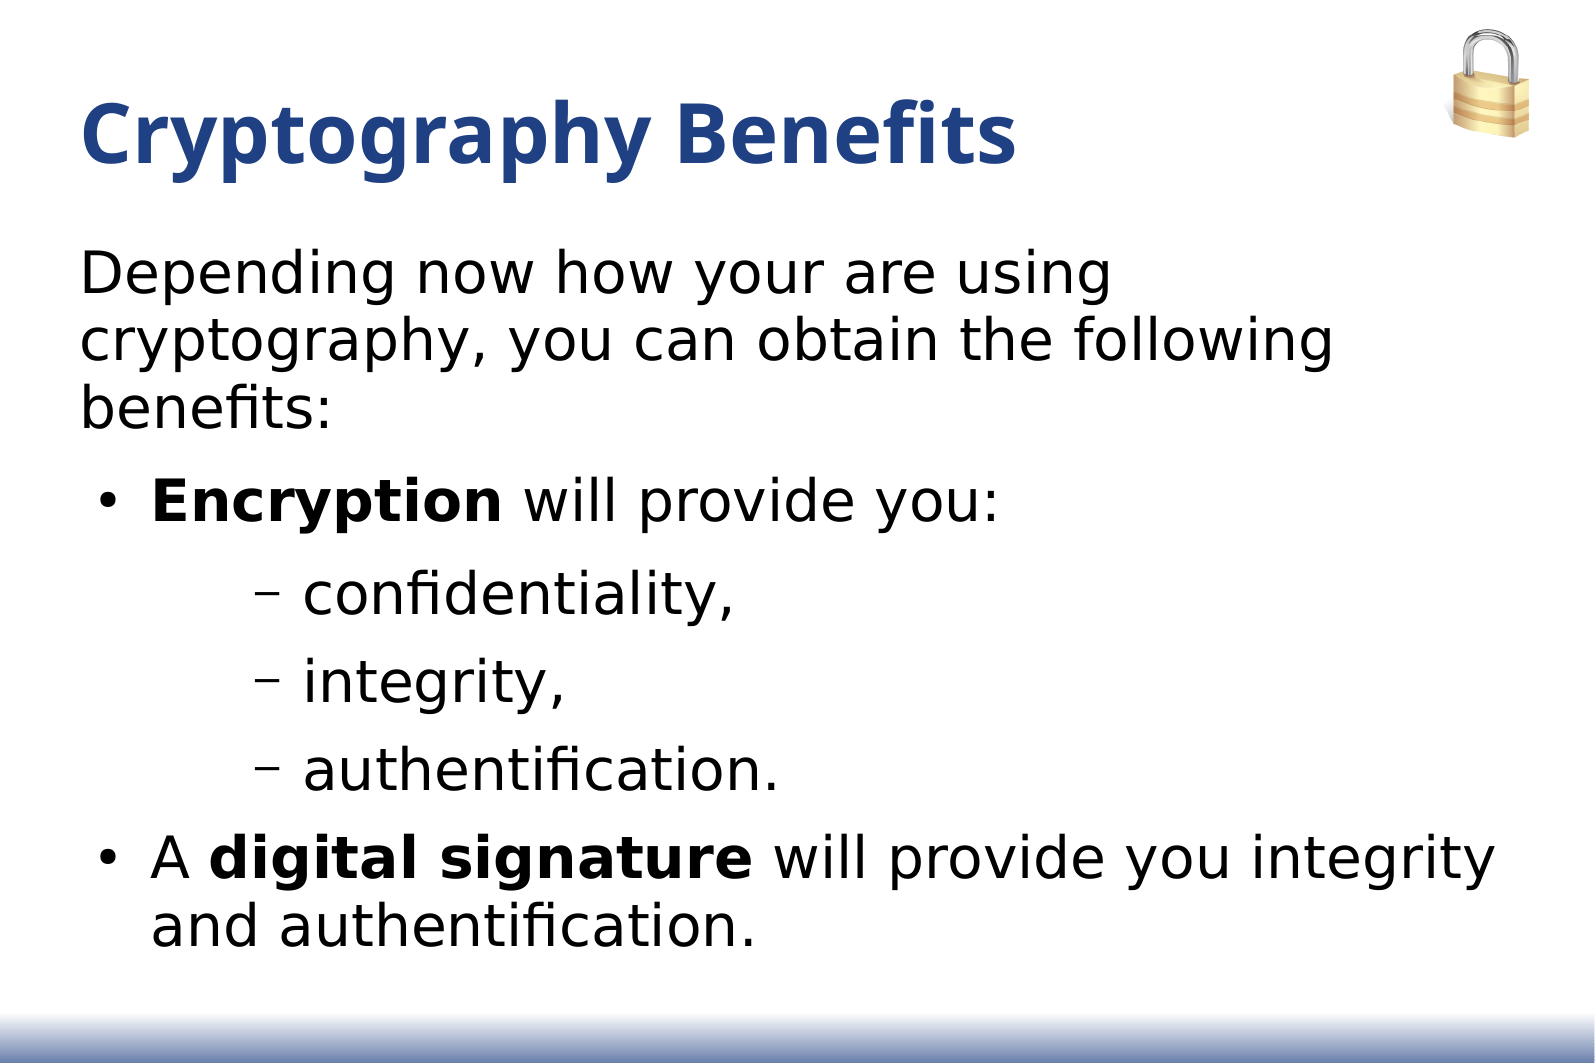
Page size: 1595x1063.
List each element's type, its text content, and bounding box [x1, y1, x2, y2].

picture [1423, 25, 1555, 142]
title Cryptography Benefits [79, 42, 1515, 220]
list Depending now how your are using cryptography, you can obtain the following benefits: Encryption will provide you: confidentiality, integrity, authentification. A digital signature will provide you integrity and authentification. [79, 239, 1515, 960]
